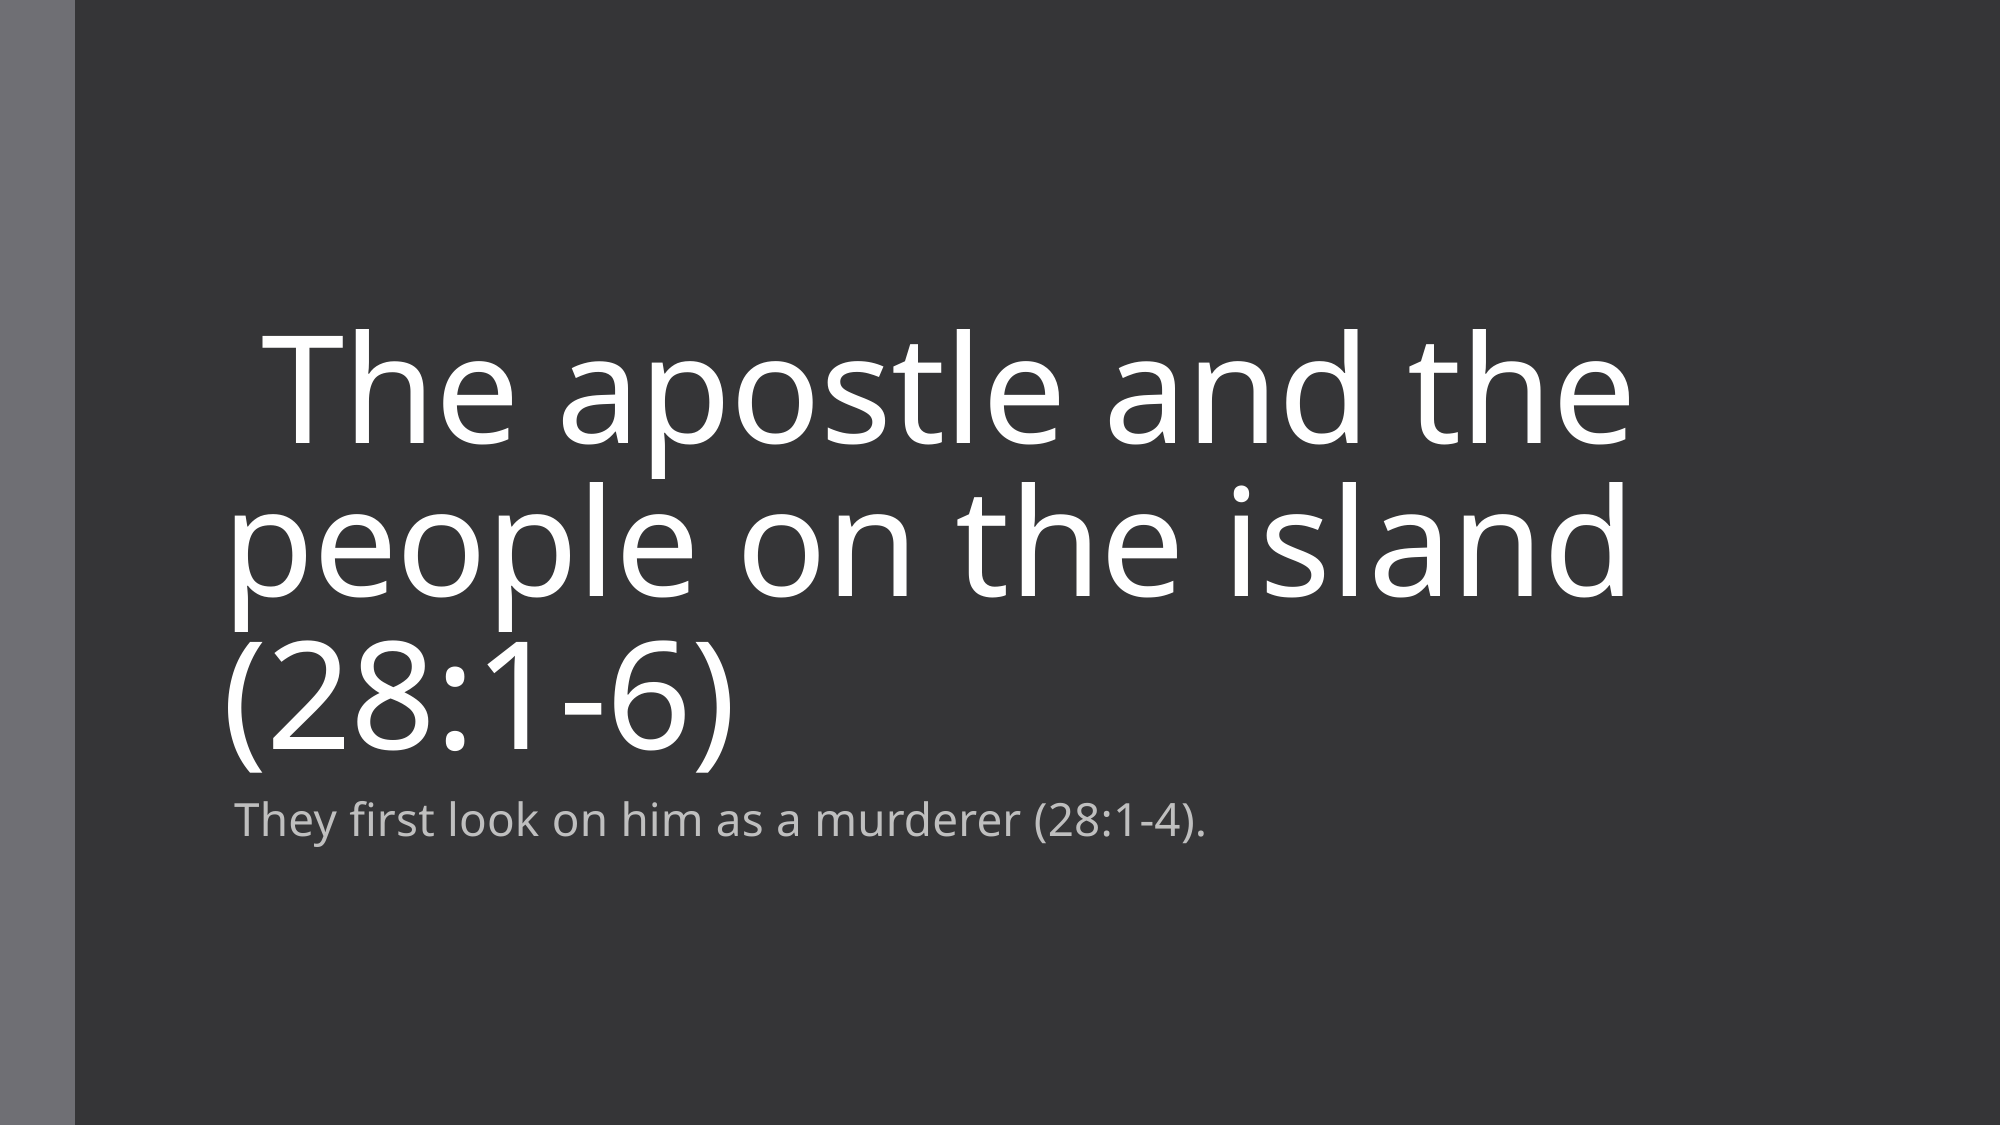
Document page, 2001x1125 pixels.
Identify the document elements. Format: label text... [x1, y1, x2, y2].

subtitle They first look on him as a murderer (28:1-4). [206, 787, 1752, 1066]
title The apostle and the people on the island (28:1-6) [206, 124, 1752, 787]
